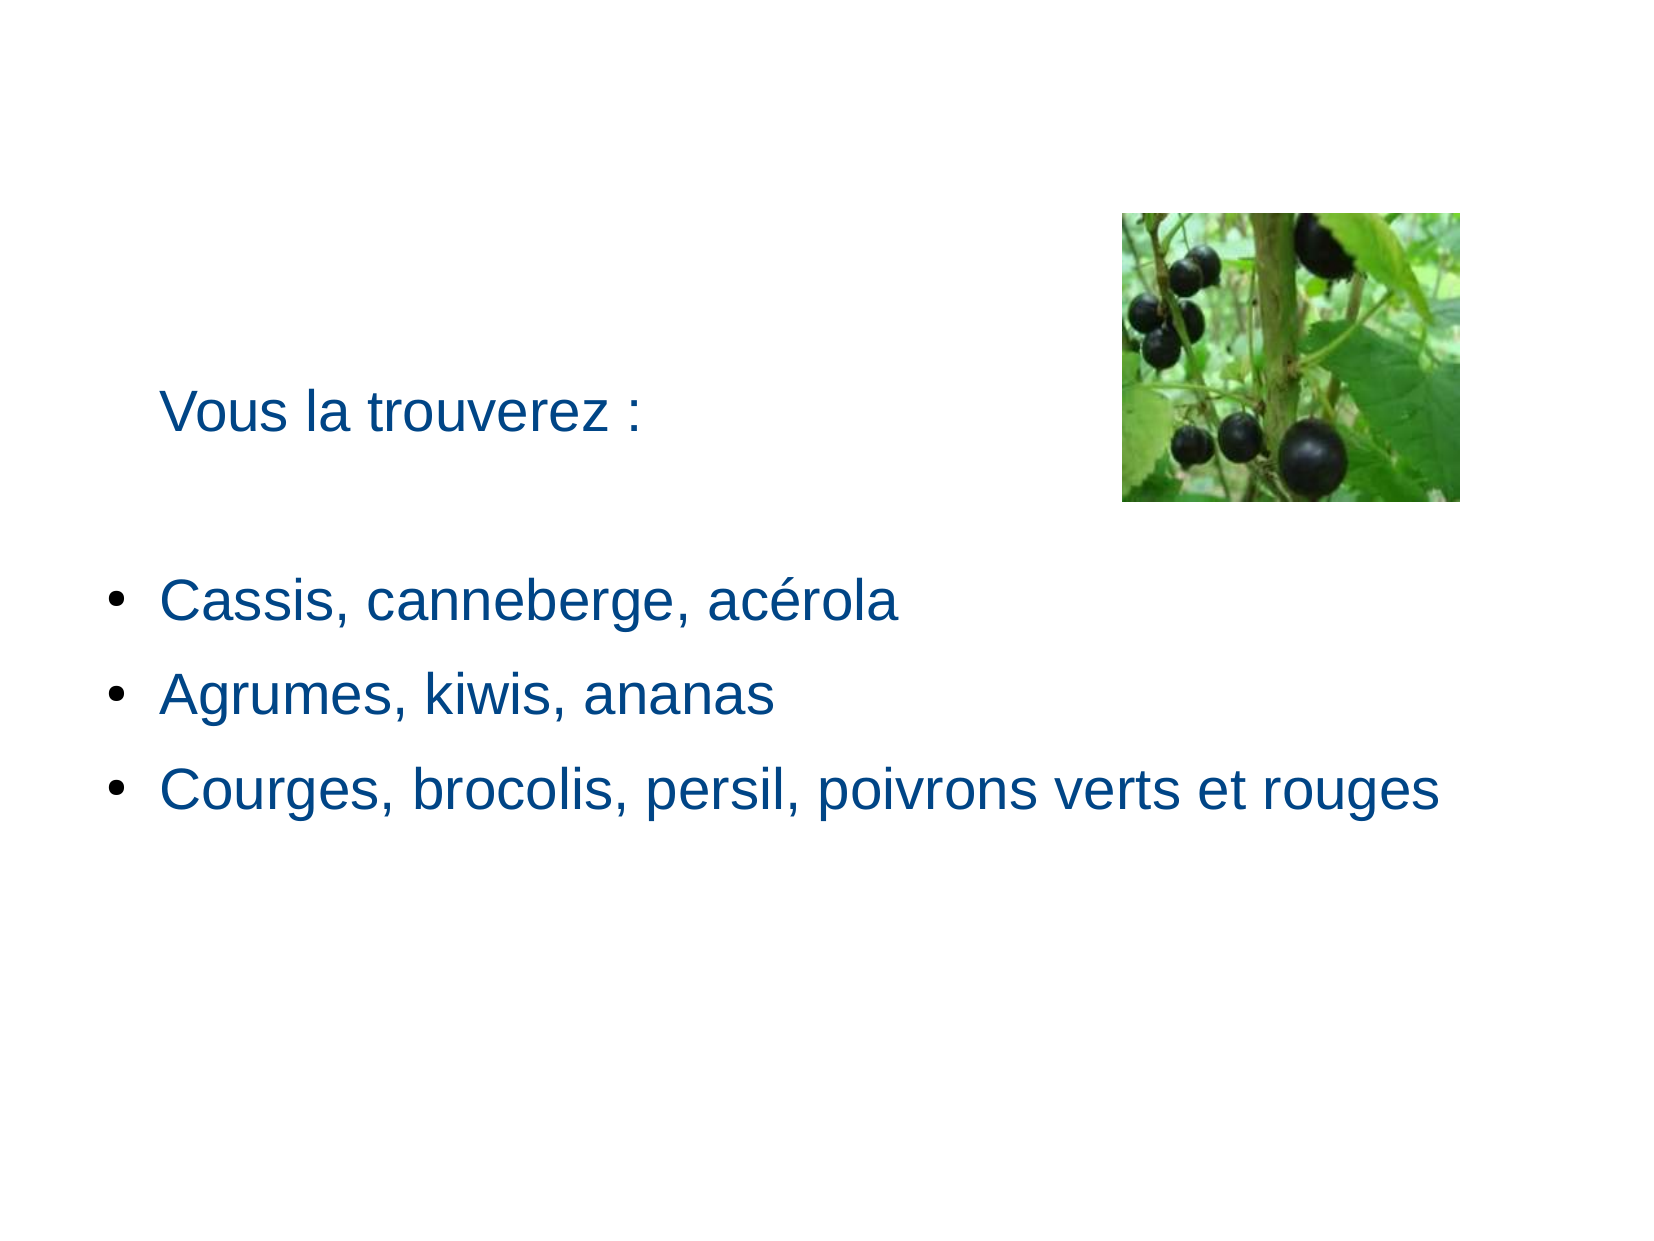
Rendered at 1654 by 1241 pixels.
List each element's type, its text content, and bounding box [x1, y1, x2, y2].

list Vous la trouverez : Cassis, canneberge, acérola Agrumes, kiwis, ananas Courges, brocolis, persil, poivrons verts et rouges [88, 378, 1577, 821]
picture [1122, 213, 1460, 502]
